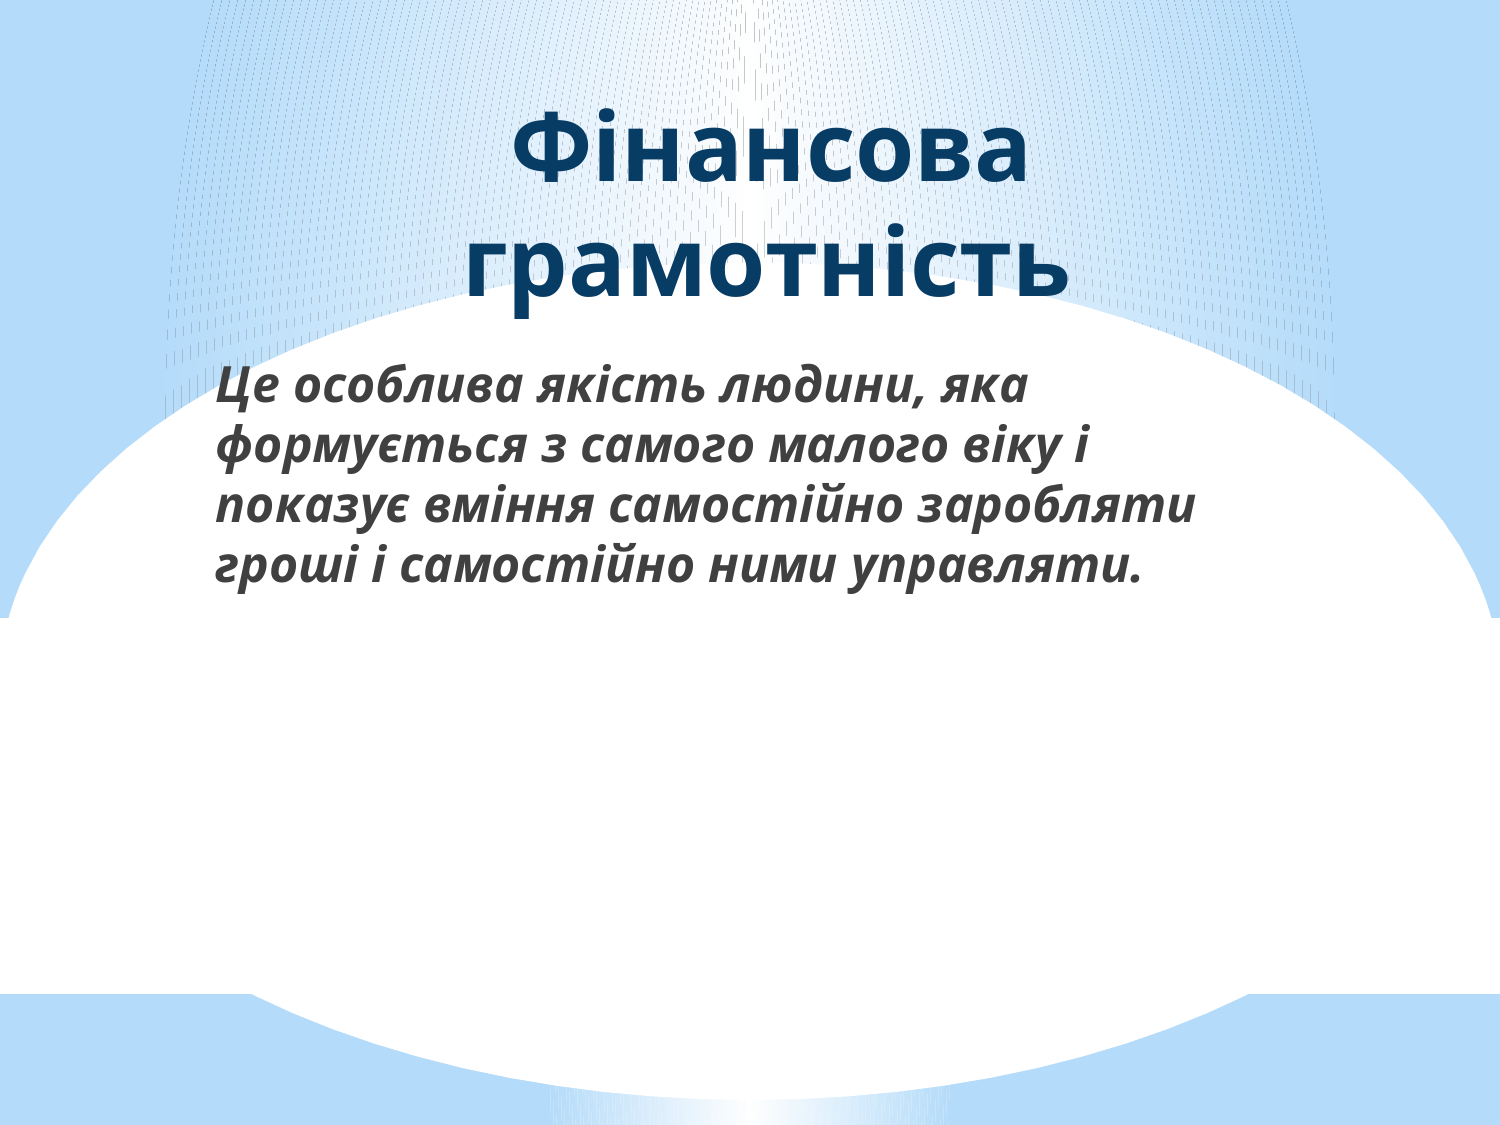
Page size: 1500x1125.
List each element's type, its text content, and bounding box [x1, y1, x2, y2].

list Це особлива якість людини, яка формується з самого малого віку і показує вміння самостійно заробляти гроші і самостійно ними управляти. [129, 344, 1312, 768]
title Фінансова грамотність [206, 78, 1275, 266]
